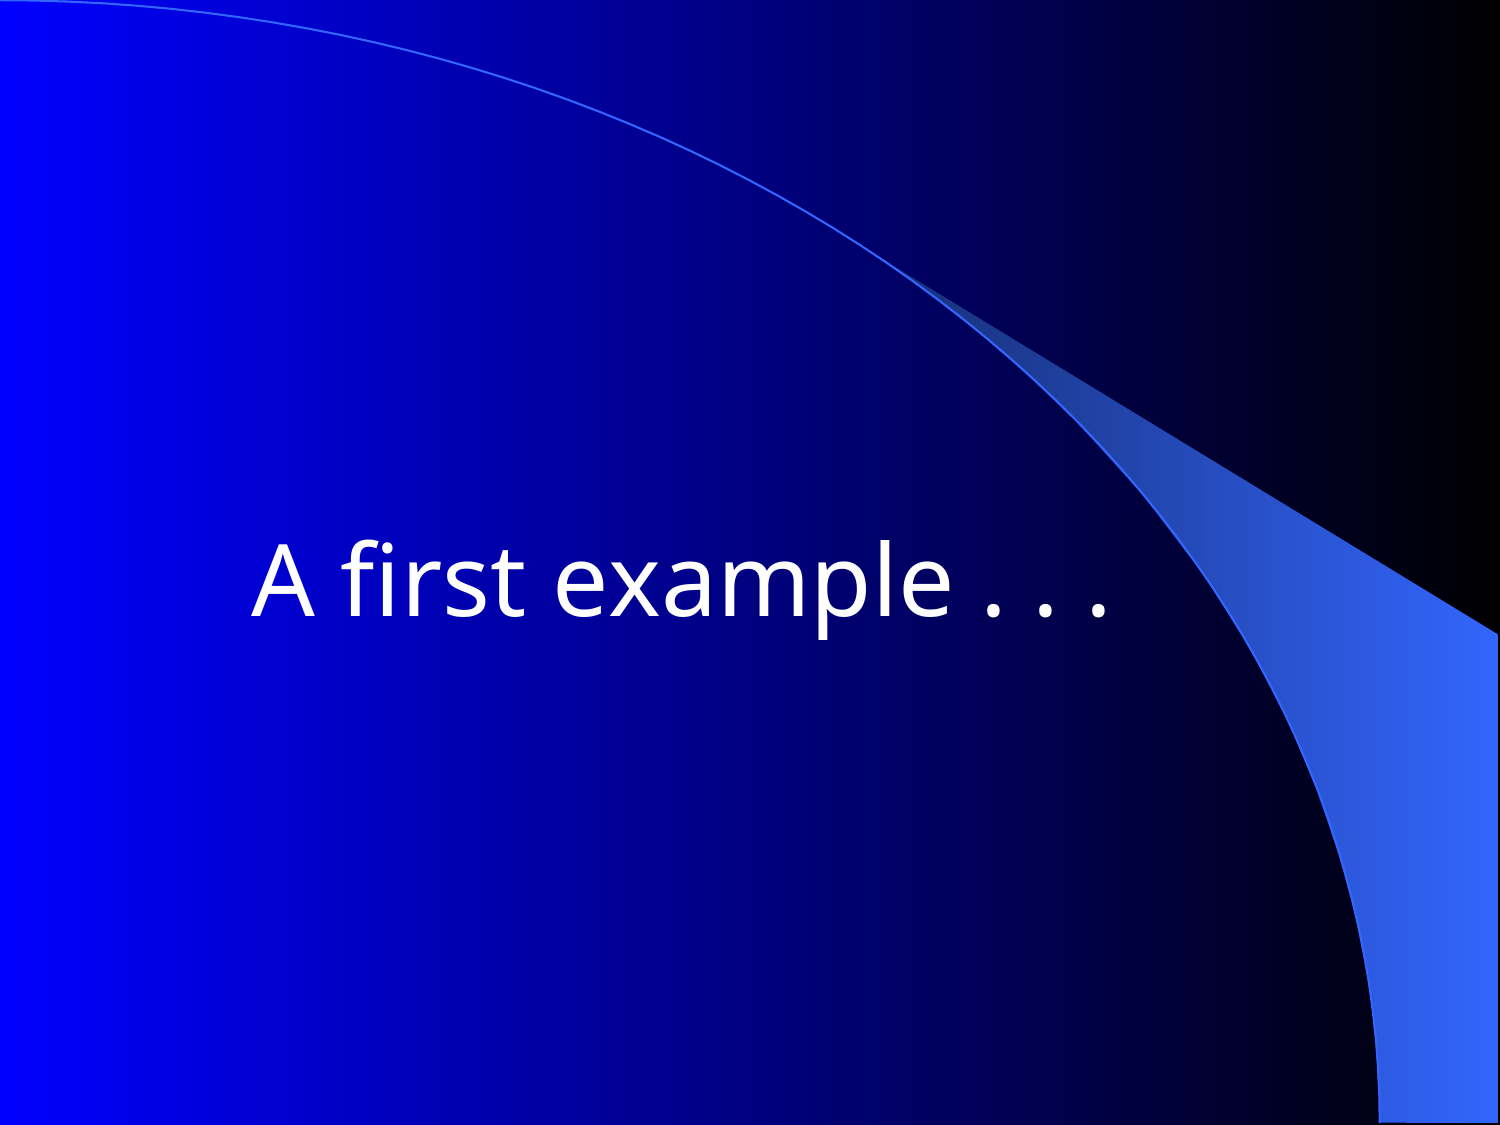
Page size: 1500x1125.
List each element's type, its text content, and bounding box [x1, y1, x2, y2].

text_box A first example . . . [236, 501, 1243, 639]
